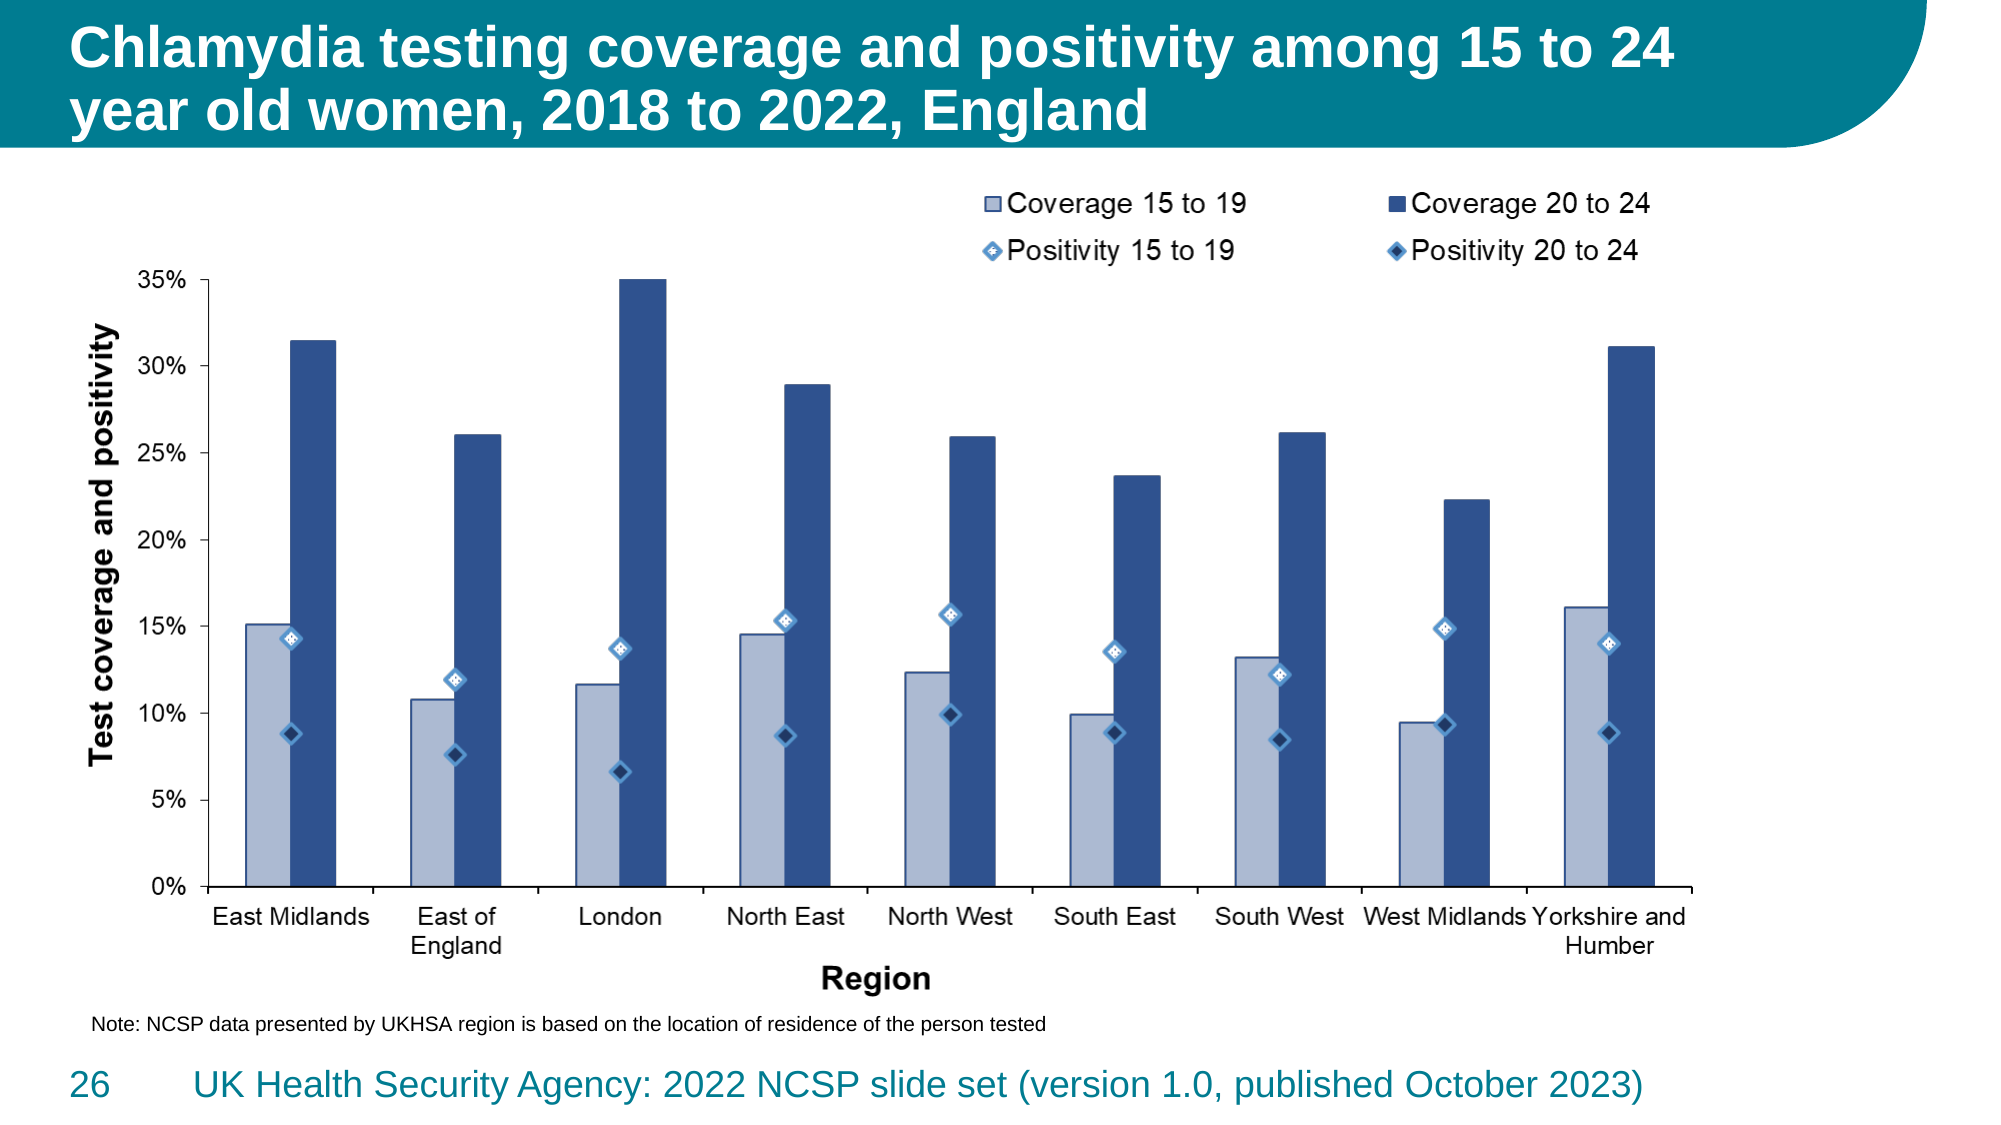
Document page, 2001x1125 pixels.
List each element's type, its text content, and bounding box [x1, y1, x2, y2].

title Chlamydia testing coverage and positivity among 15 to 24 year old women, 2018 to 2022, England [54, 10, 1780, 131]
text_box Note: NCSP data presented by UKHSA region is based on the location of residence of the person tested [76, 1006, 1098, 1043]
picture [76, 178, 1753, 1006]
text_box [54, 1053, 152, 1112]
text_box UK Health Security Agency: 2022 NCSP slide set (version 1.0, published October 2023) [177, 1053, 1820, 1113]
